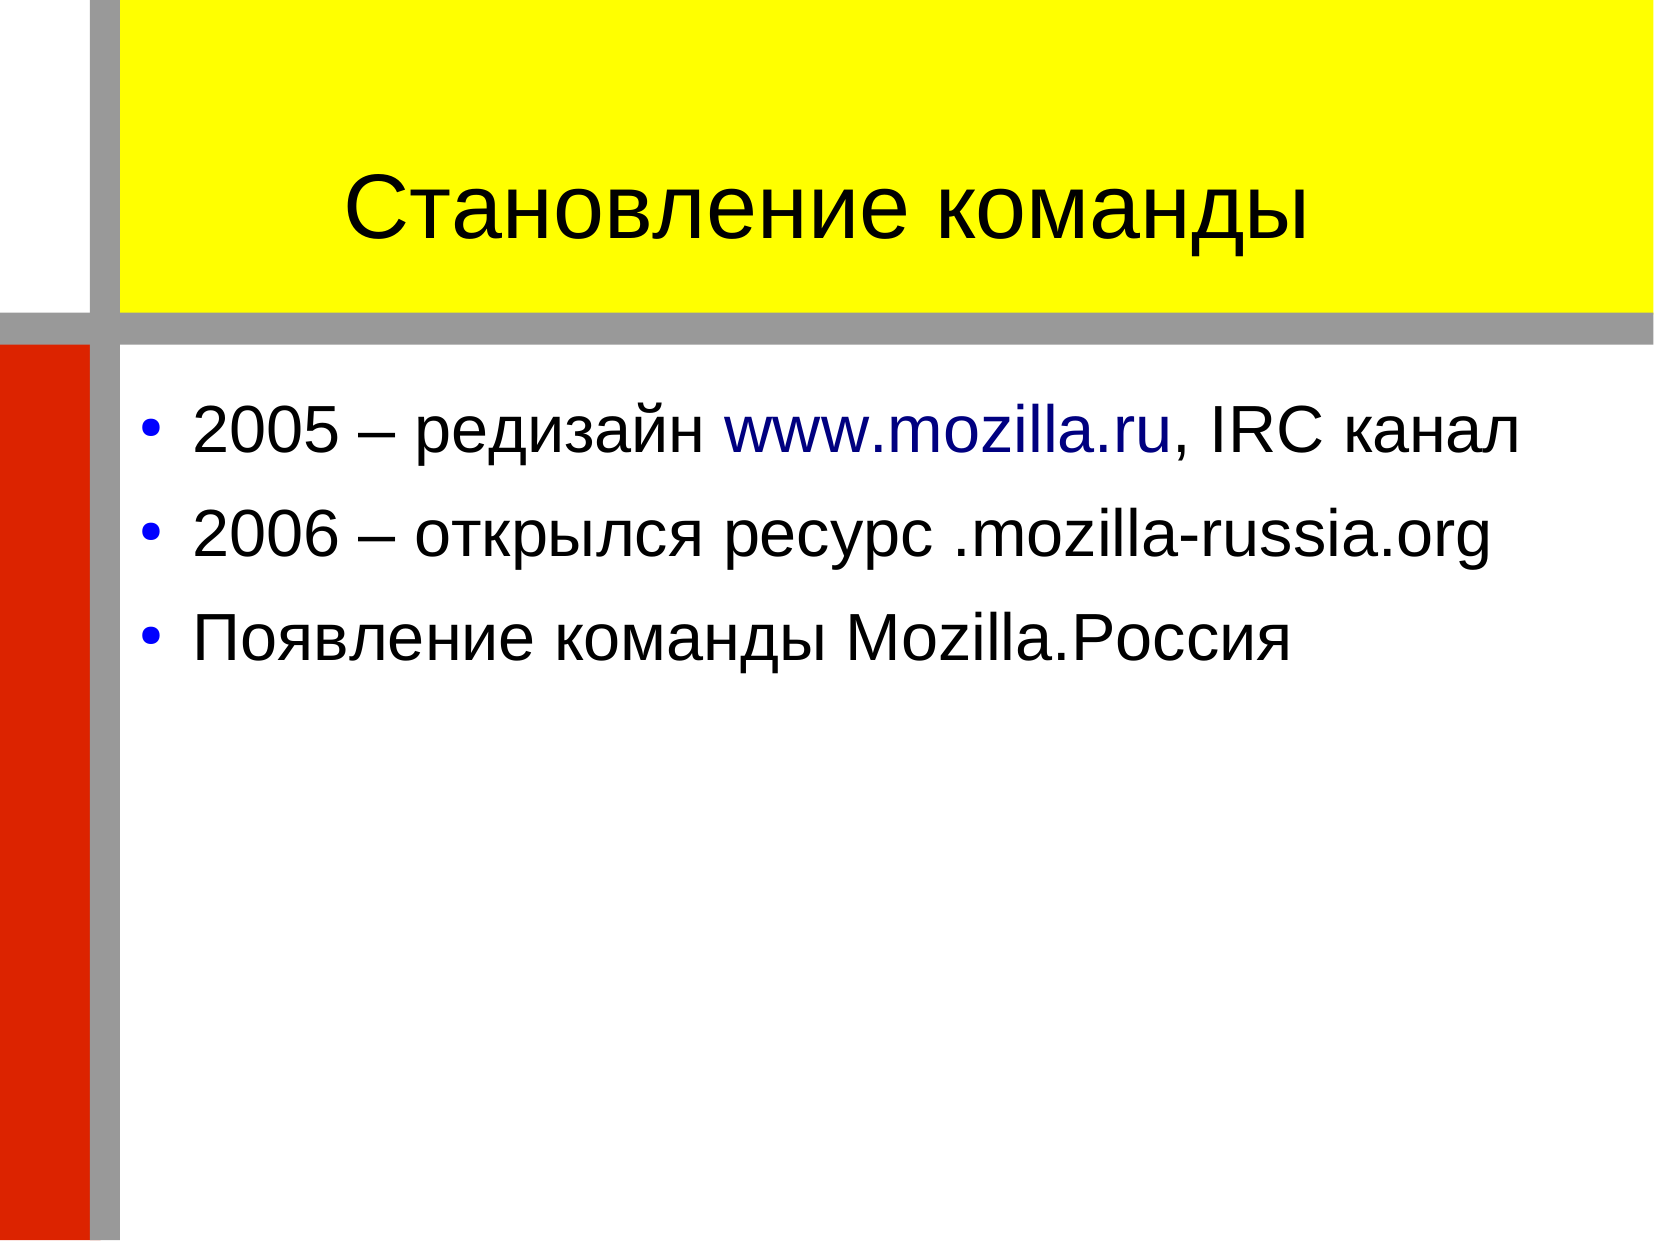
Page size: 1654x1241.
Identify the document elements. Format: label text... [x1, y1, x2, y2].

list 2005 – редизайн www.mozilla.ru, IRC канал 2006 – открылся ресурс .mozilla-russia.org Появление команды Mozilla.Россия [121, 391, 1534, 1241]
title Становление команды [121, 102, 1534, 311]
